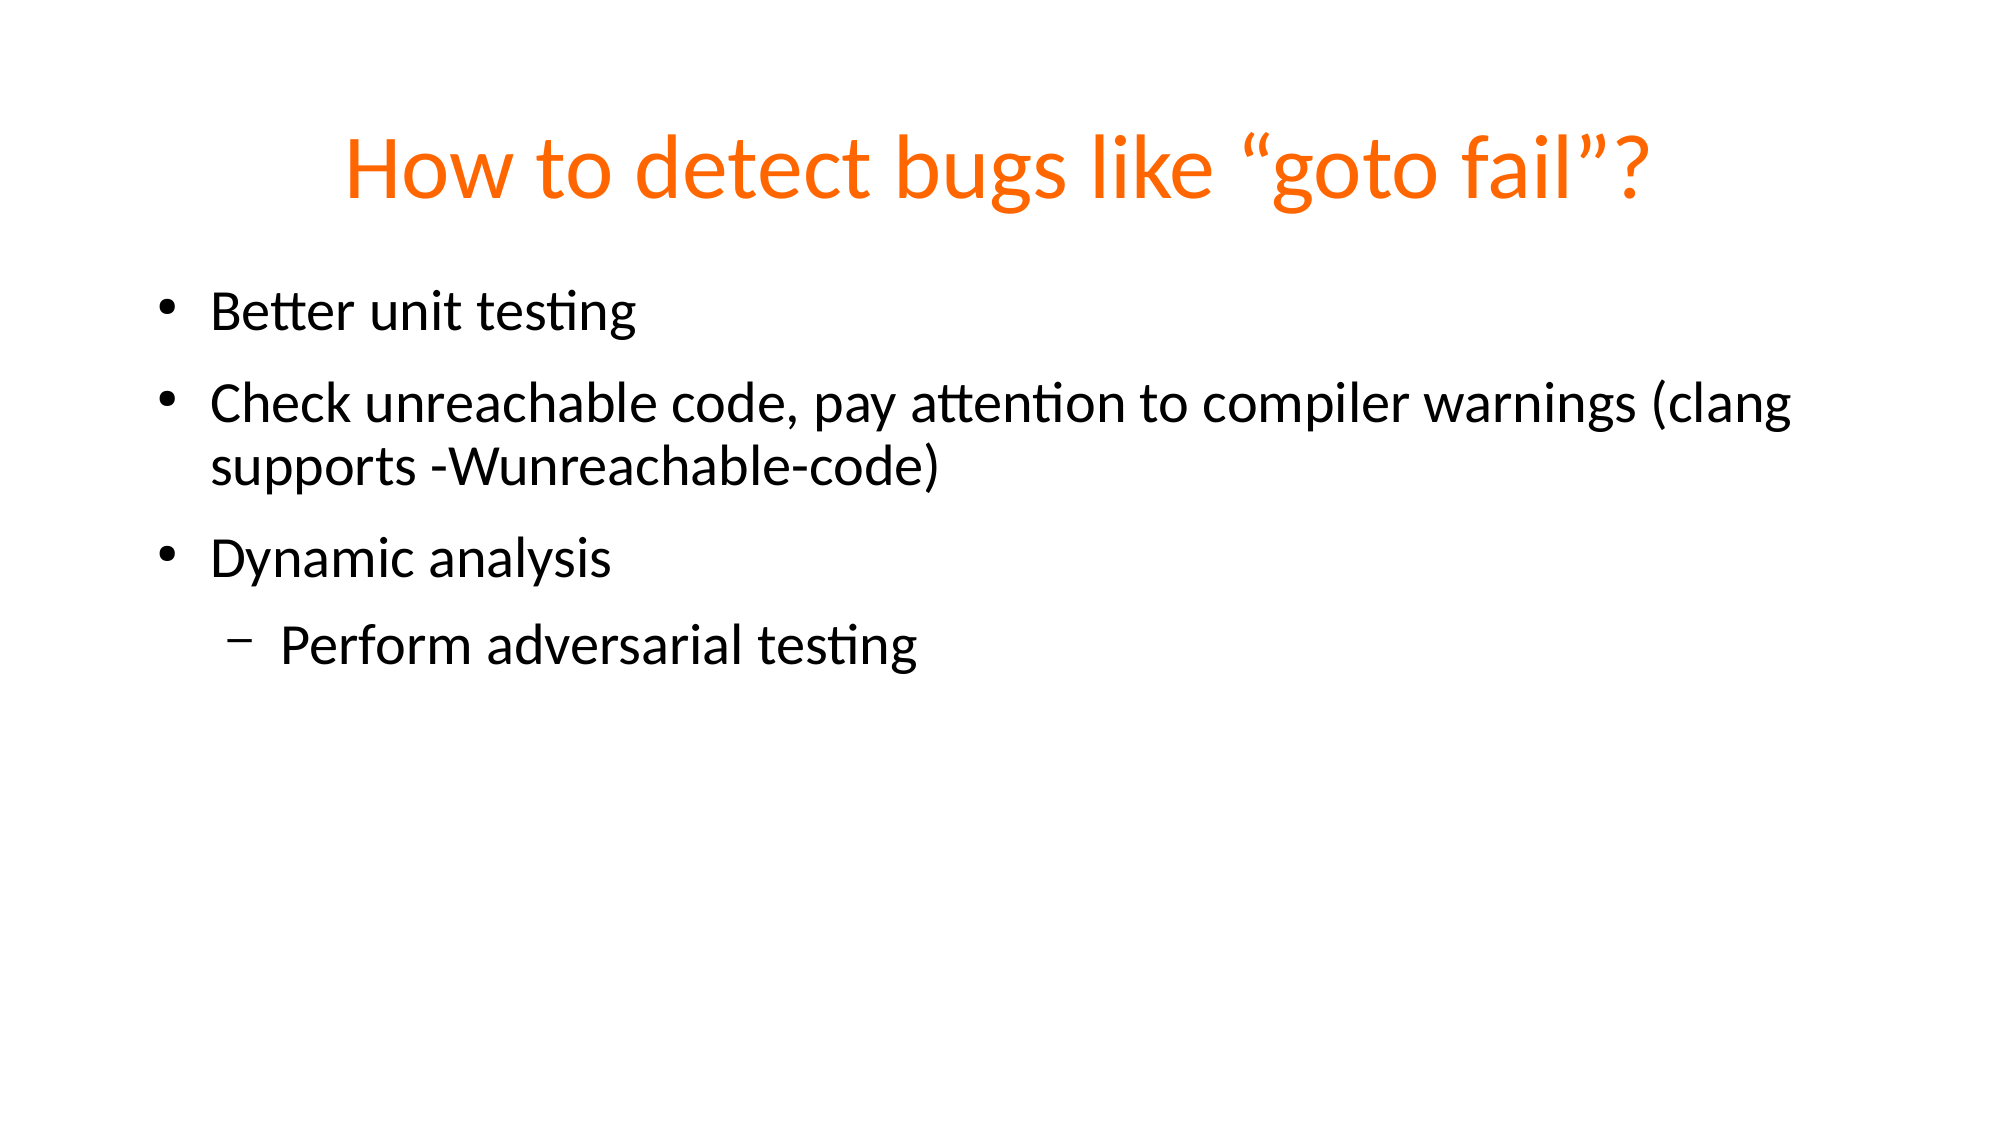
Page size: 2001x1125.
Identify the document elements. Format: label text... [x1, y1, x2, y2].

title How to detect bugs like “goto fail”? [137, 60, 1863, 278]
list Better unit testing Check unreachable code, pay attention to compiler warnings (clang supports -Wunreachable-code) Dynamic analysis Perform adversarial testing [124, 272, 1850, 987]
